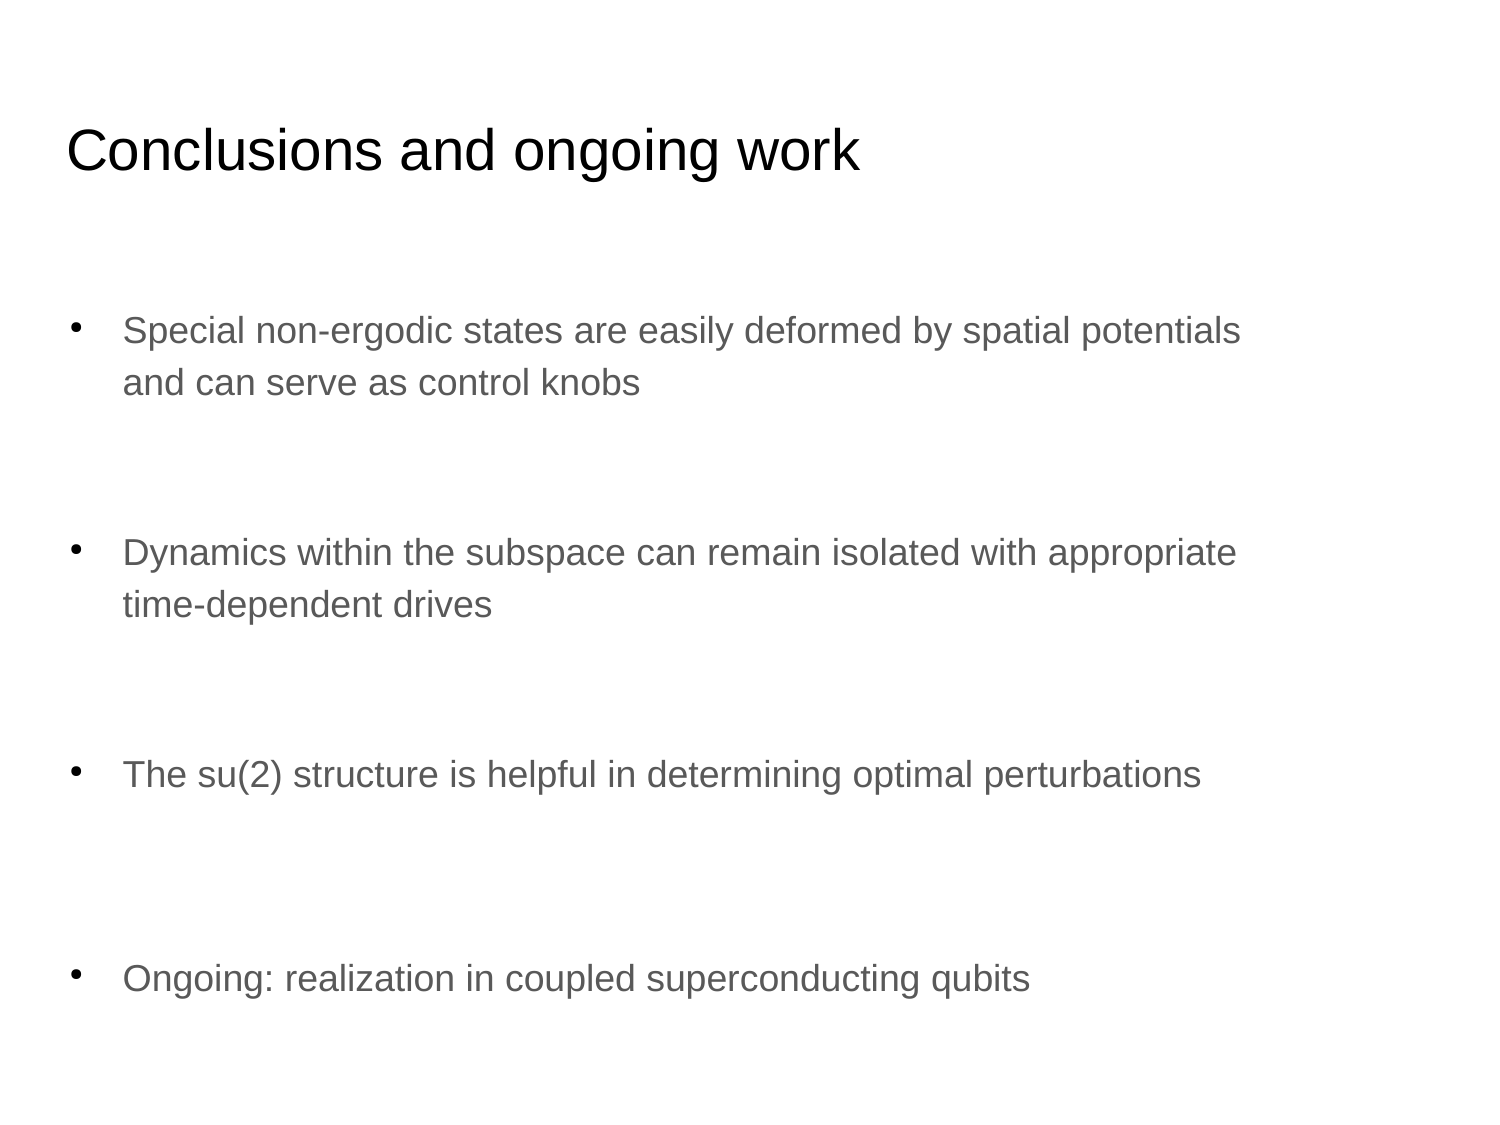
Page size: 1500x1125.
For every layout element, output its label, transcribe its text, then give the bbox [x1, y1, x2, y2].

list Special non-ergodic states are easily deformed by spatial potentials and can serve as control knobs Dynamics within the subspace can remain isolated with appropriate time-dependent drives The su(2) structure is helpful in determining optimal perturbations Ongoing: realization in coupled superconducting qubits [36, 206, 1293, 1049]
title Conclusions and ongoing work [51, 97, 1449, 223]
